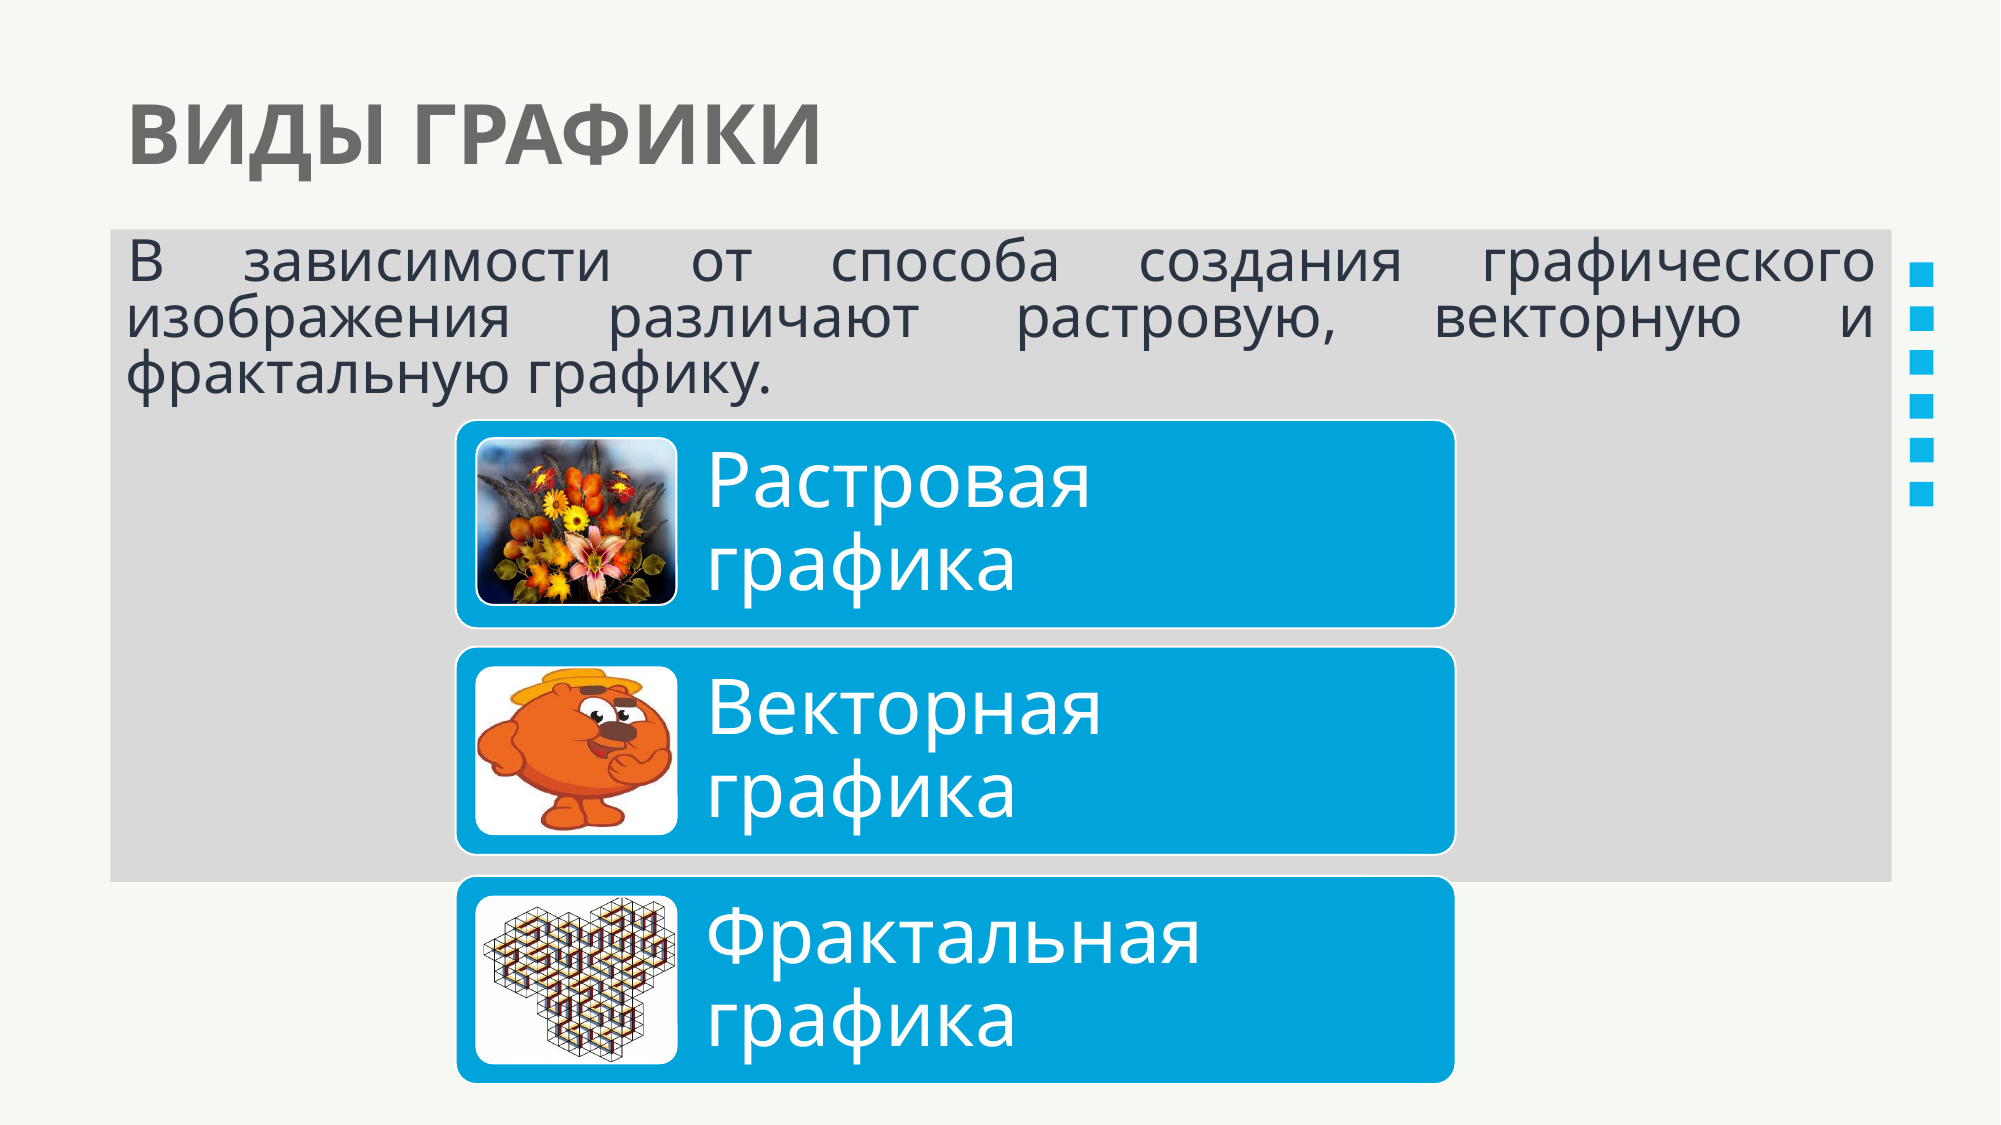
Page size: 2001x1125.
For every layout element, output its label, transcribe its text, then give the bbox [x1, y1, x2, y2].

text_box [476, 438, 677, 605]
text_box [476, 896, 677, 1064]
title ВИДЫ ГРАФИКИ [110, 67, 1892, 208]
text_box [476, 667, 677, 835]
list В зависимости от способа создания графического изображения различают растровую, векторную и фрактальную графику. [110, 229, 1892, 882]
text_box Векторная графика [455, 646, 1456, 855]
text_box Растровая графика [455, 419, 1456, 629]
text_box Фрактальная графика [455, 875, 1456, 1085]
